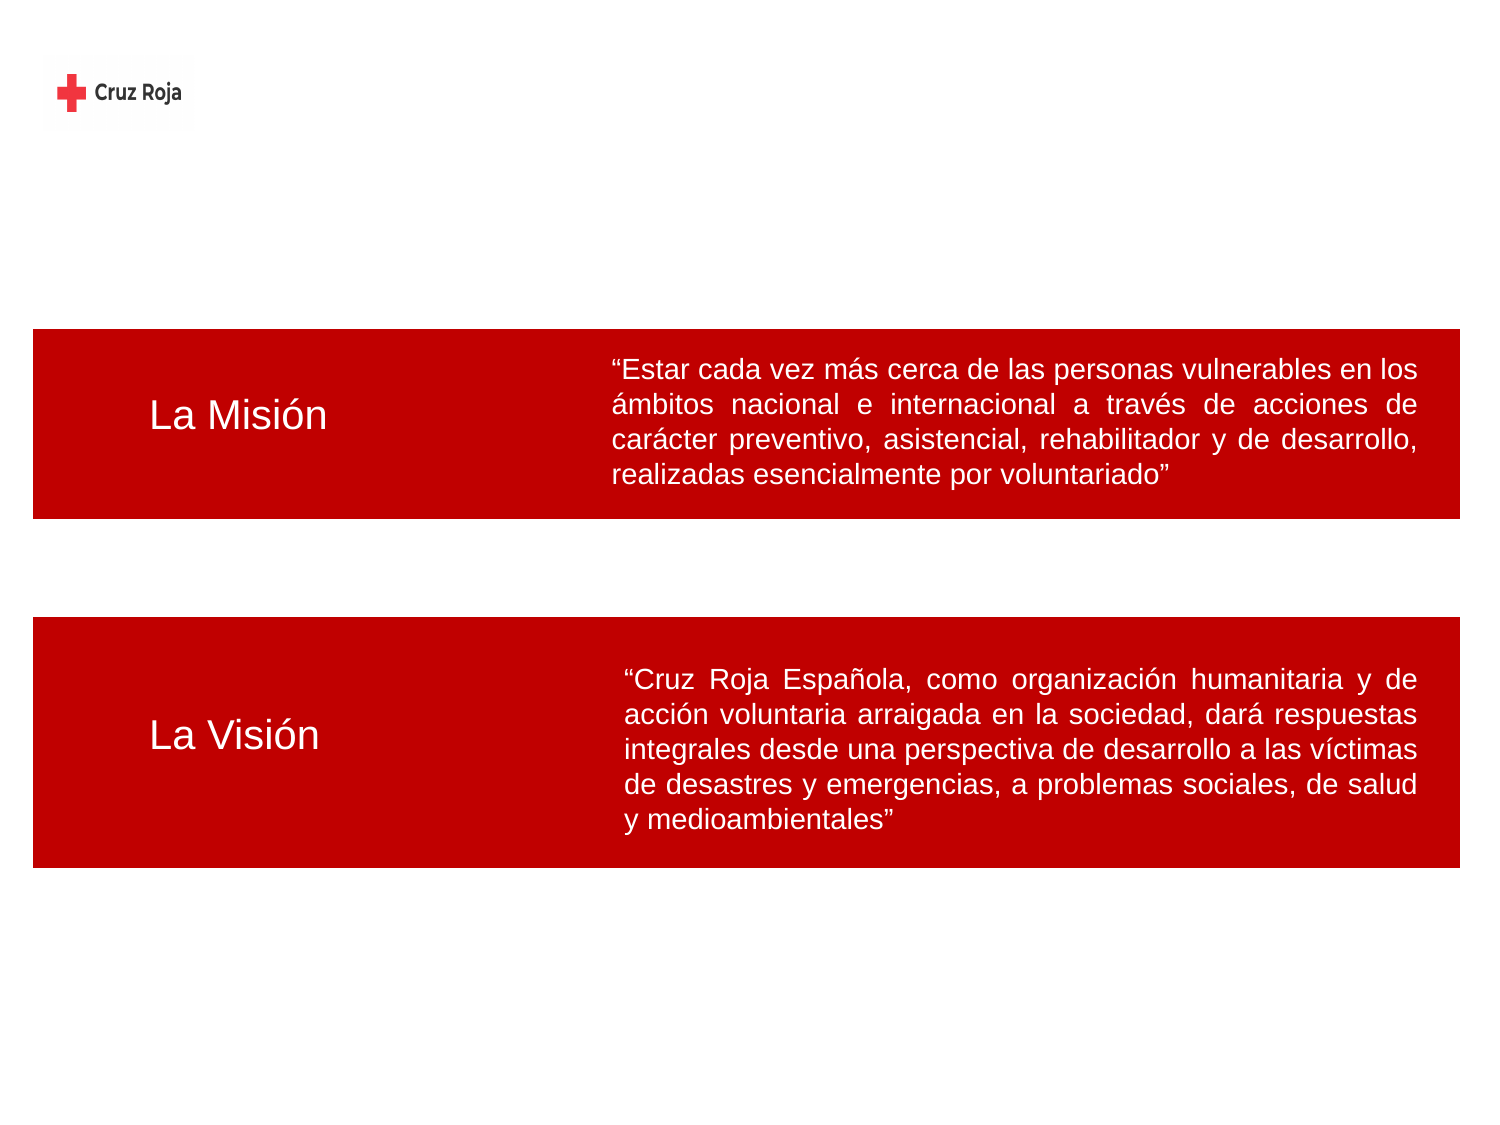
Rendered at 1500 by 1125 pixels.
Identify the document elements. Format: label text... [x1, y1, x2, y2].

text_box [34, 618, 1459, 868]
text_box “Estar cada vez más cerca de las personas vulnerables en los ámbitos nacional e internacional a través de acciones de carácter preventivo, asistencial, rehabilitador y de desarrollo, realizadas esencialmente por voluntariado” [596, 342, 1435, 498]
text_box “Cruz Roja Española, como organización humanitaria y de acción voluntaria arraigada en la sociedad, dará respuestas integrales desde una perspectiva de desarrollo a las víctimas de desastres y emergencias, a problemas sociales, de salud y medioambientales” [609, 653, 1435, 843]
text_box [34, 330, 1459, 518]
text_box La Misión [134, 380, 343, 446]
text_box La Visión [134, 700, 336, 766]
